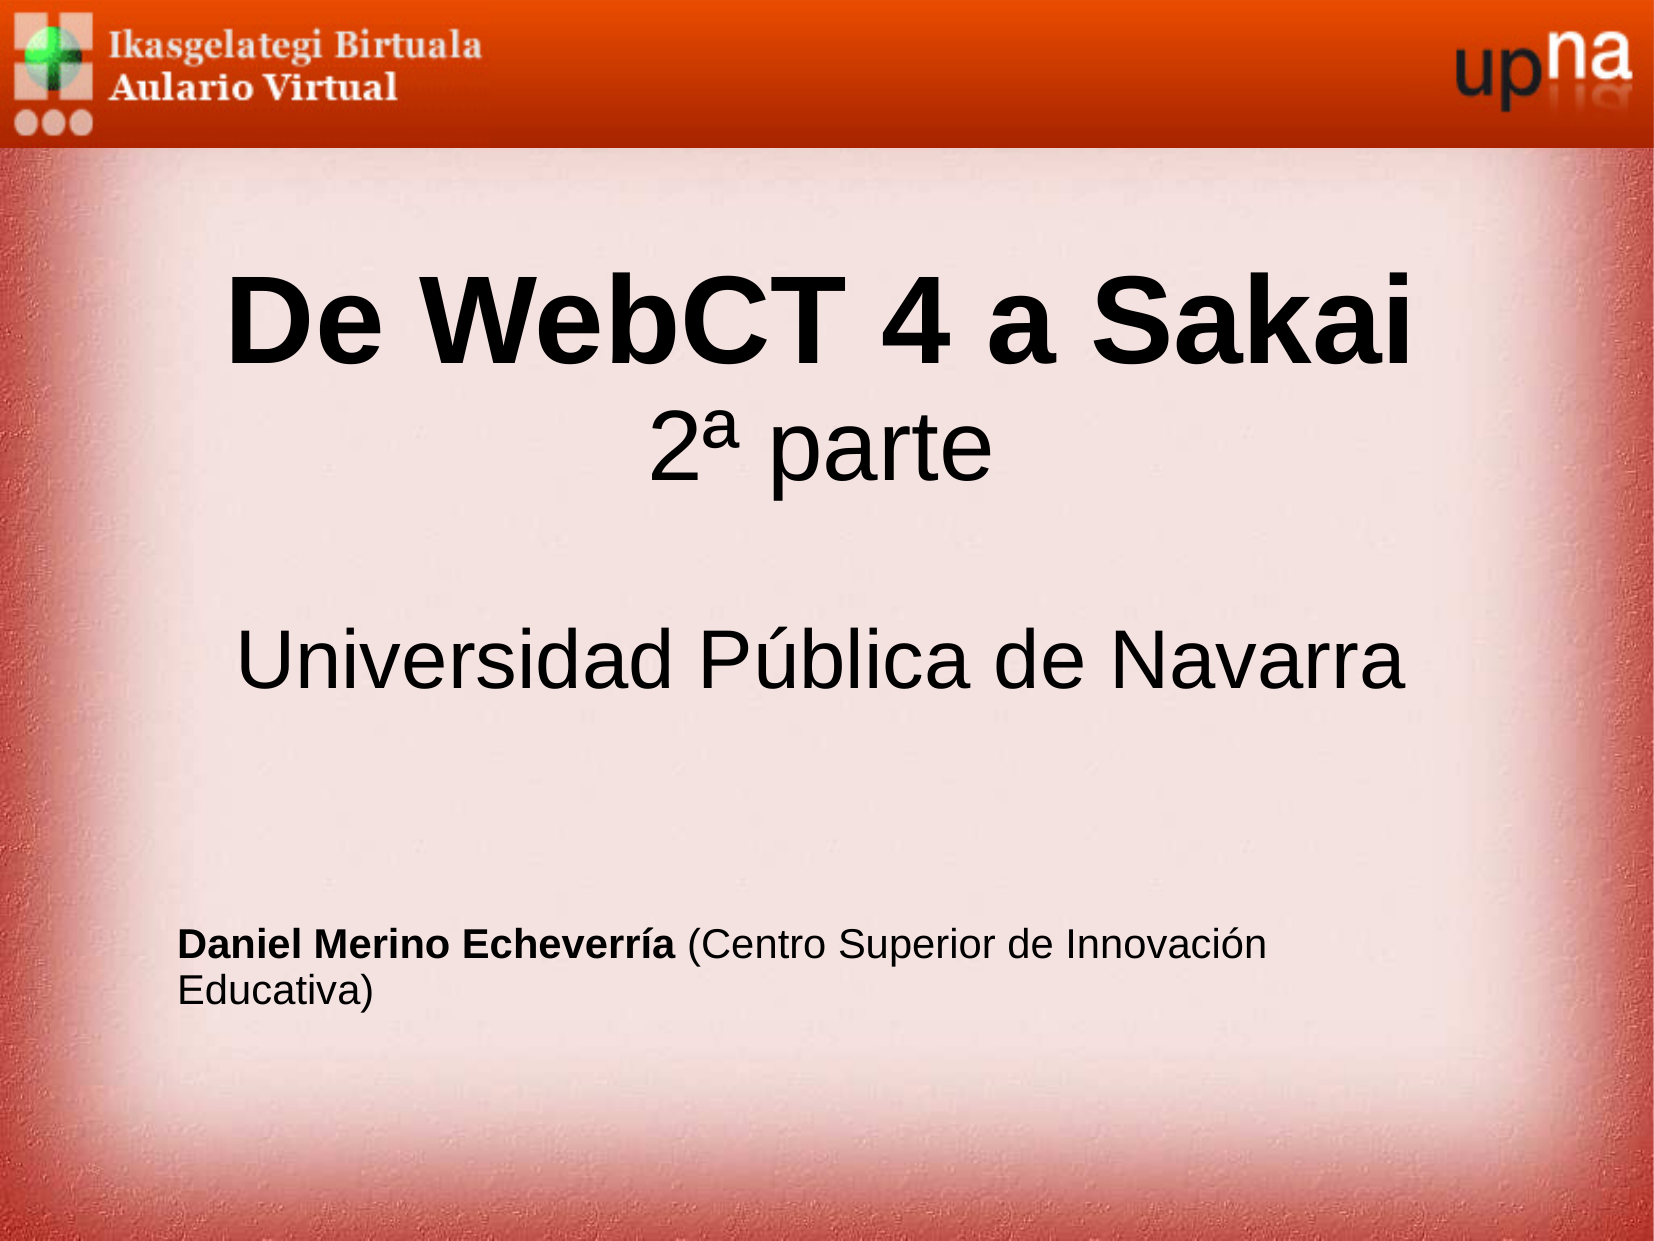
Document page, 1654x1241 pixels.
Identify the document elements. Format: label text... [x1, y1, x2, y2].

title De WebCT 4 a Sakai 2ª parte Universidad Pública de Navarra [76, 250, 1565, 707]
title Daniel Merino Echeverría (Centro Superior de Innovación Educativa) [177, 870, 1477, 1063]
picture [0, 0, 1654, 1241]
